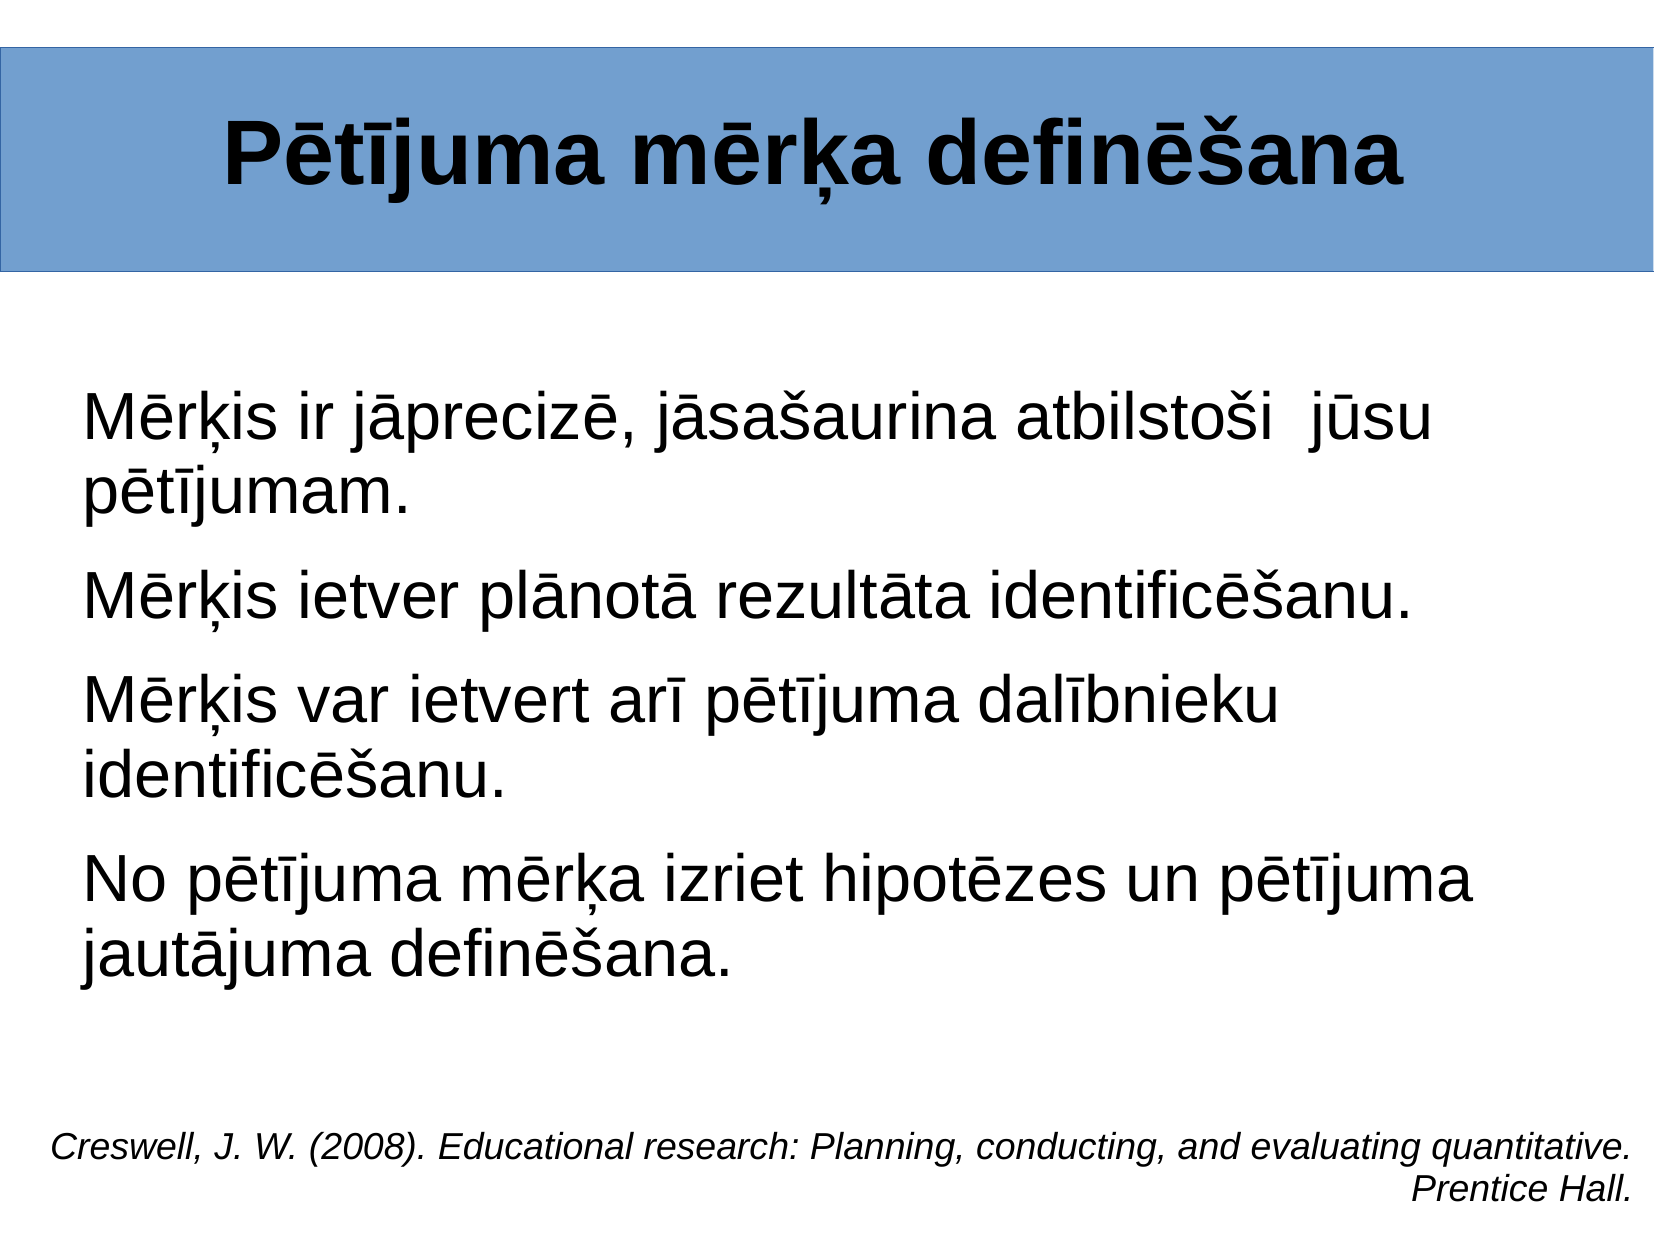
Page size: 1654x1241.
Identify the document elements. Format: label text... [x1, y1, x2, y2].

text_box Creswell, J. W. (2008). Educational research: Planning, conducting, and evaluating quantitative. Prentice Hall. [35, 1117, 1649, 1217]
title Pētījuma mērķa definēšana [82, 49, 1571, 257]
text_box [0, 47, 1654, 272]
list Mērķis ir jāprecizē, jāsašaurina atbilstoši jūsu pētījumam. Mērķis ietver plānotā rezultāta identificēšanu. Mērķis var ietvert arī pētījuma dalībnieku identificēšanu. No pētījuma mērķa izriet hipotēzes un pētījuma jautājuma definēšana. [82, 378, 1619, 1099]
